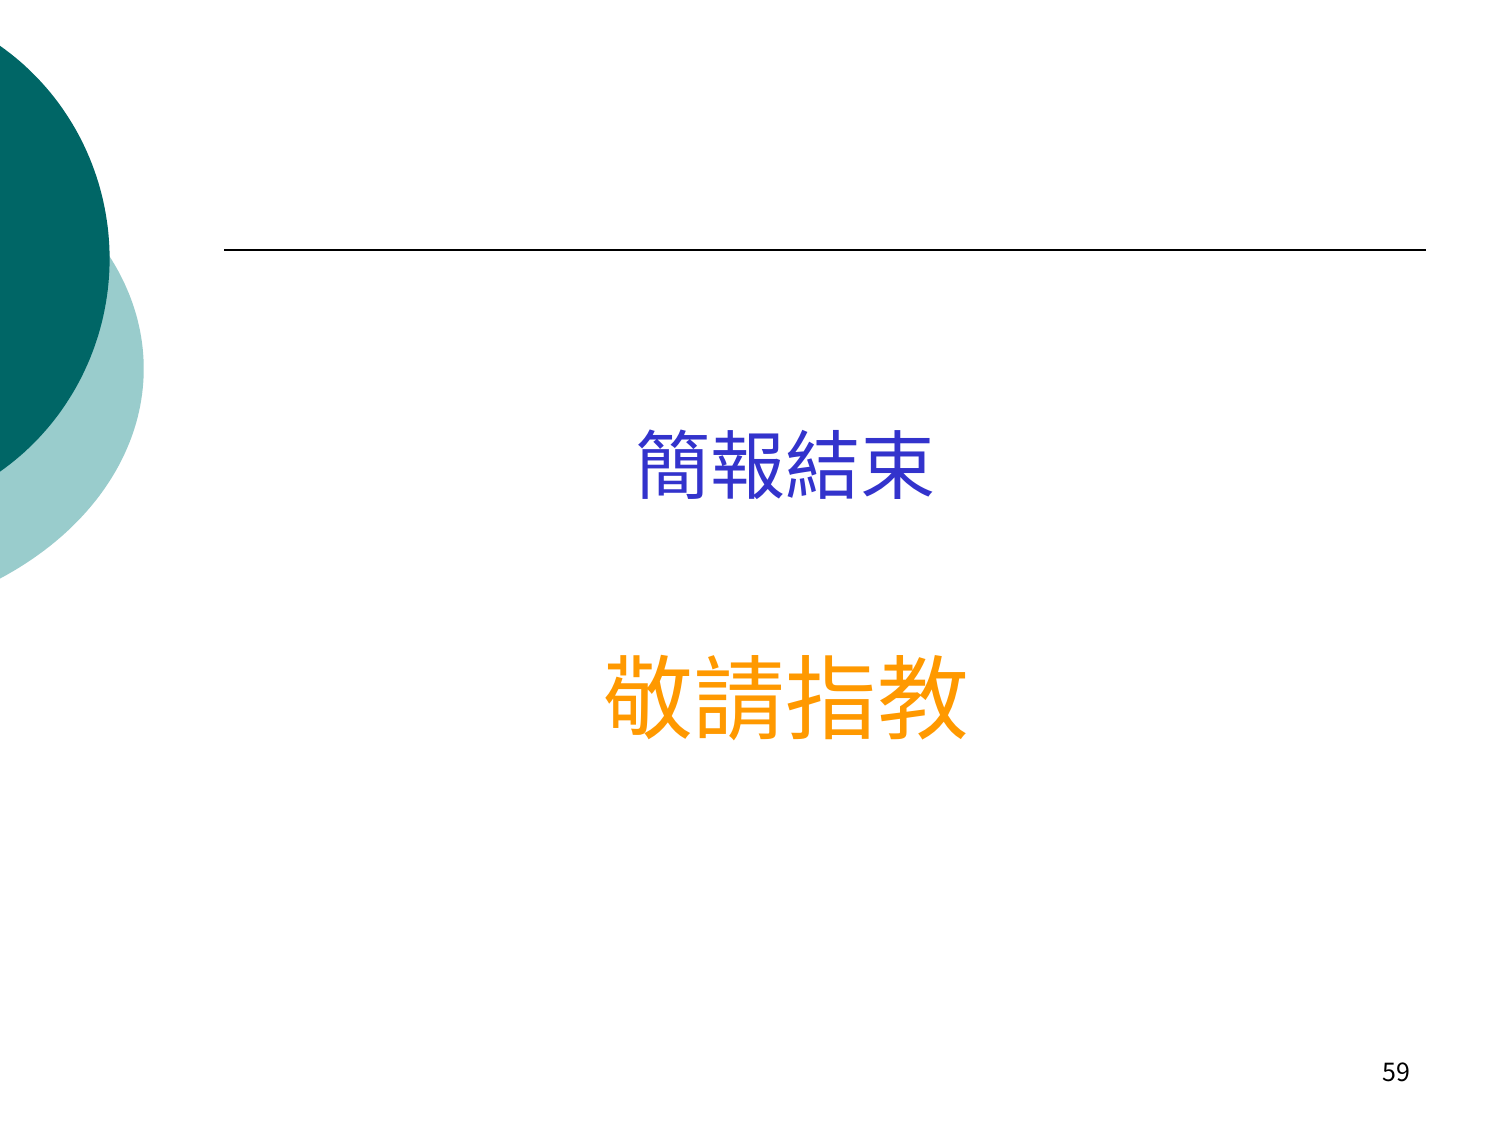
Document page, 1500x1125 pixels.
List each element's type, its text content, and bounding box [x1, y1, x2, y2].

list 簡報結束 敬請指教 [242, 302, 1329, 826]
